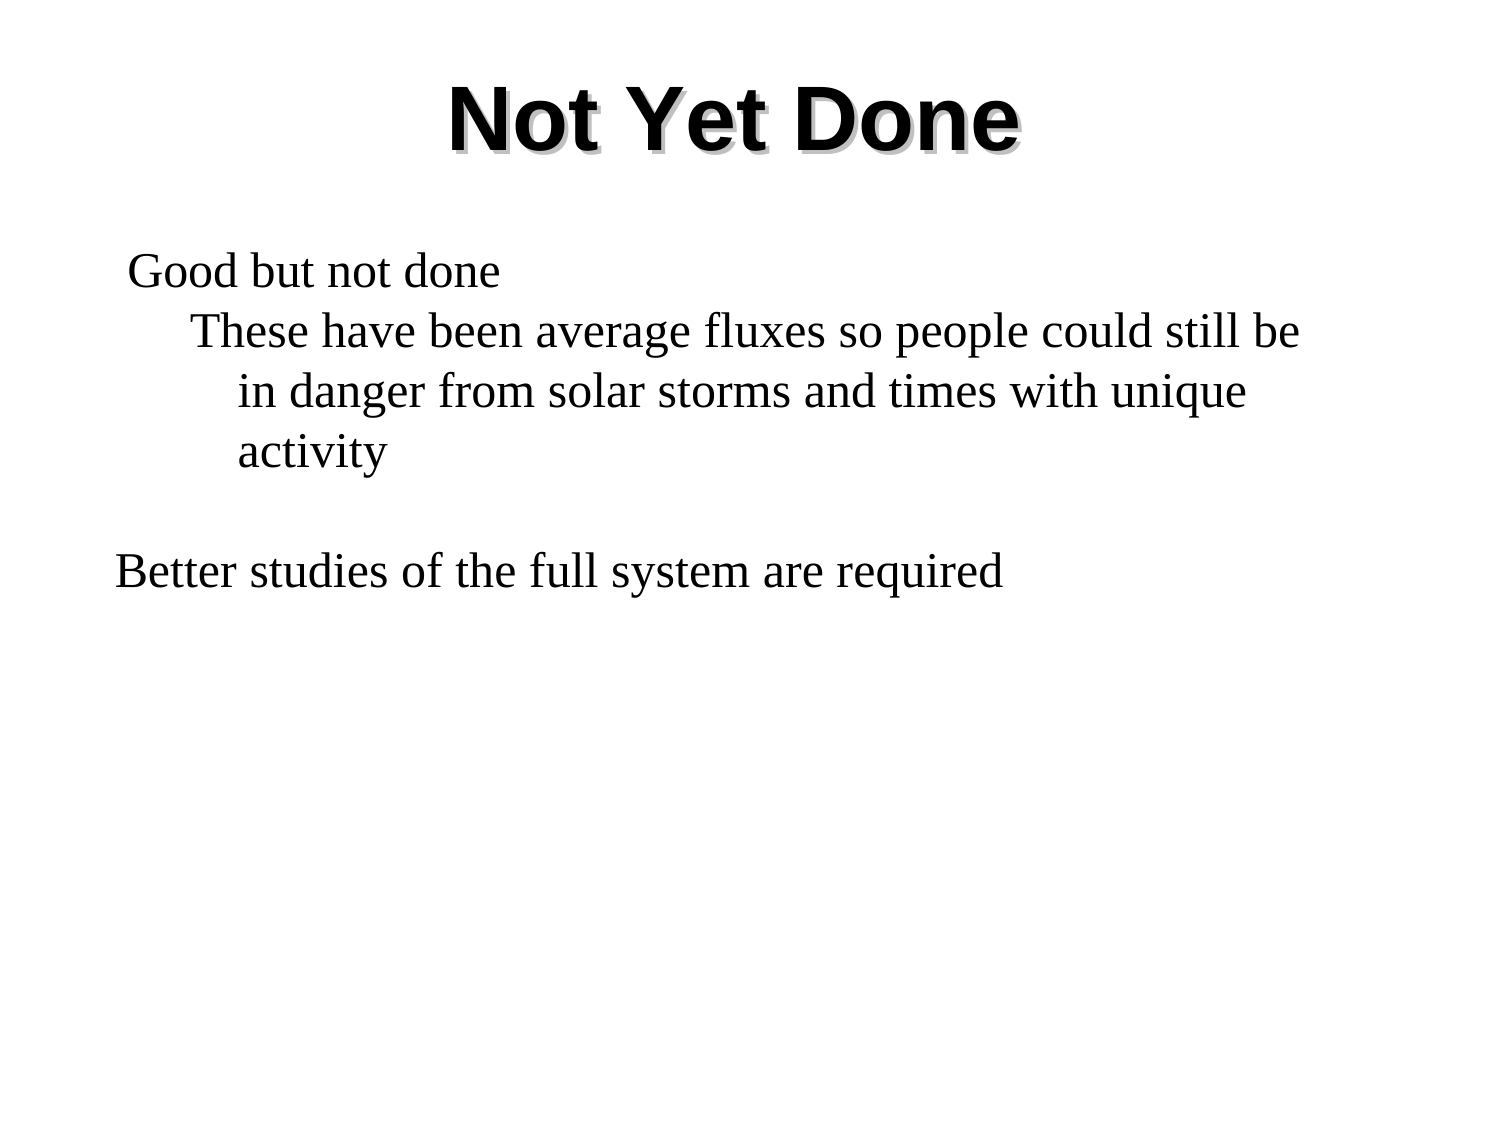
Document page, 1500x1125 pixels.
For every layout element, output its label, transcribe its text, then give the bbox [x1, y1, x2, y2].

title Not Yet Done [37, 24, 1432, 213]
text_box Good but not done These have been average fluxes so people could still be in danger from solar storms and times with unique activity Better studies of the full system are required [99, 230, 1353, 606]
